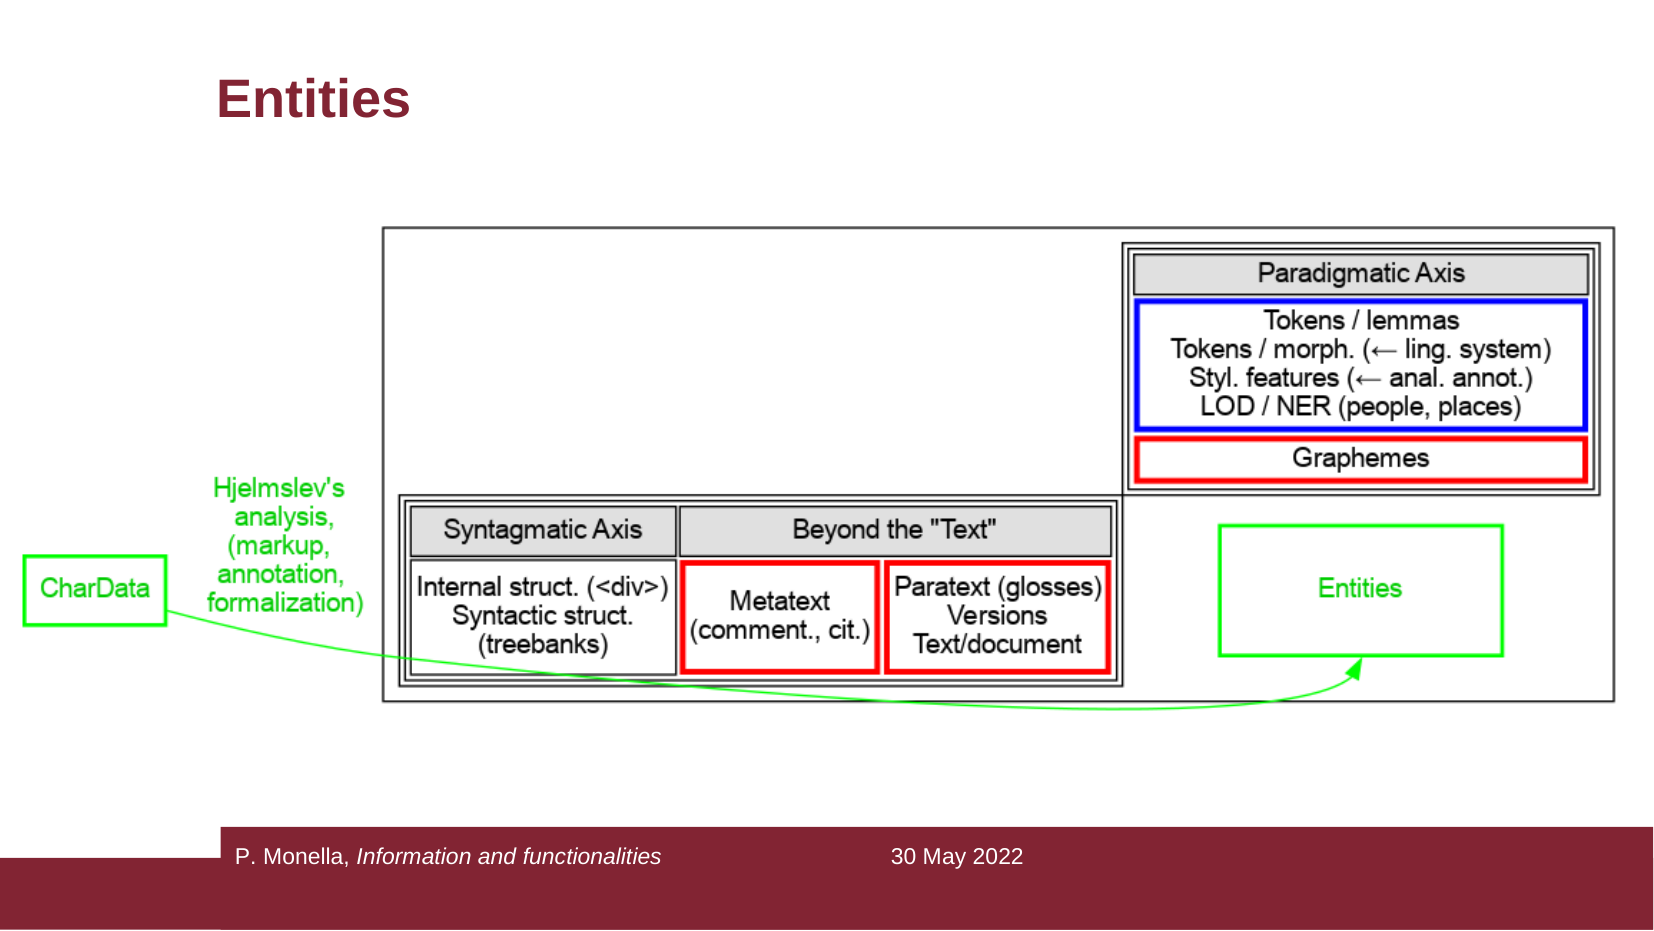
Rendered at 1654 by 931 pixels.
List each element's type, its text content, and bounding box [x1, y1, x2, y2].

title Entities [201, 55, 1569, 142]
picture [17, 205, 1637, 725]
